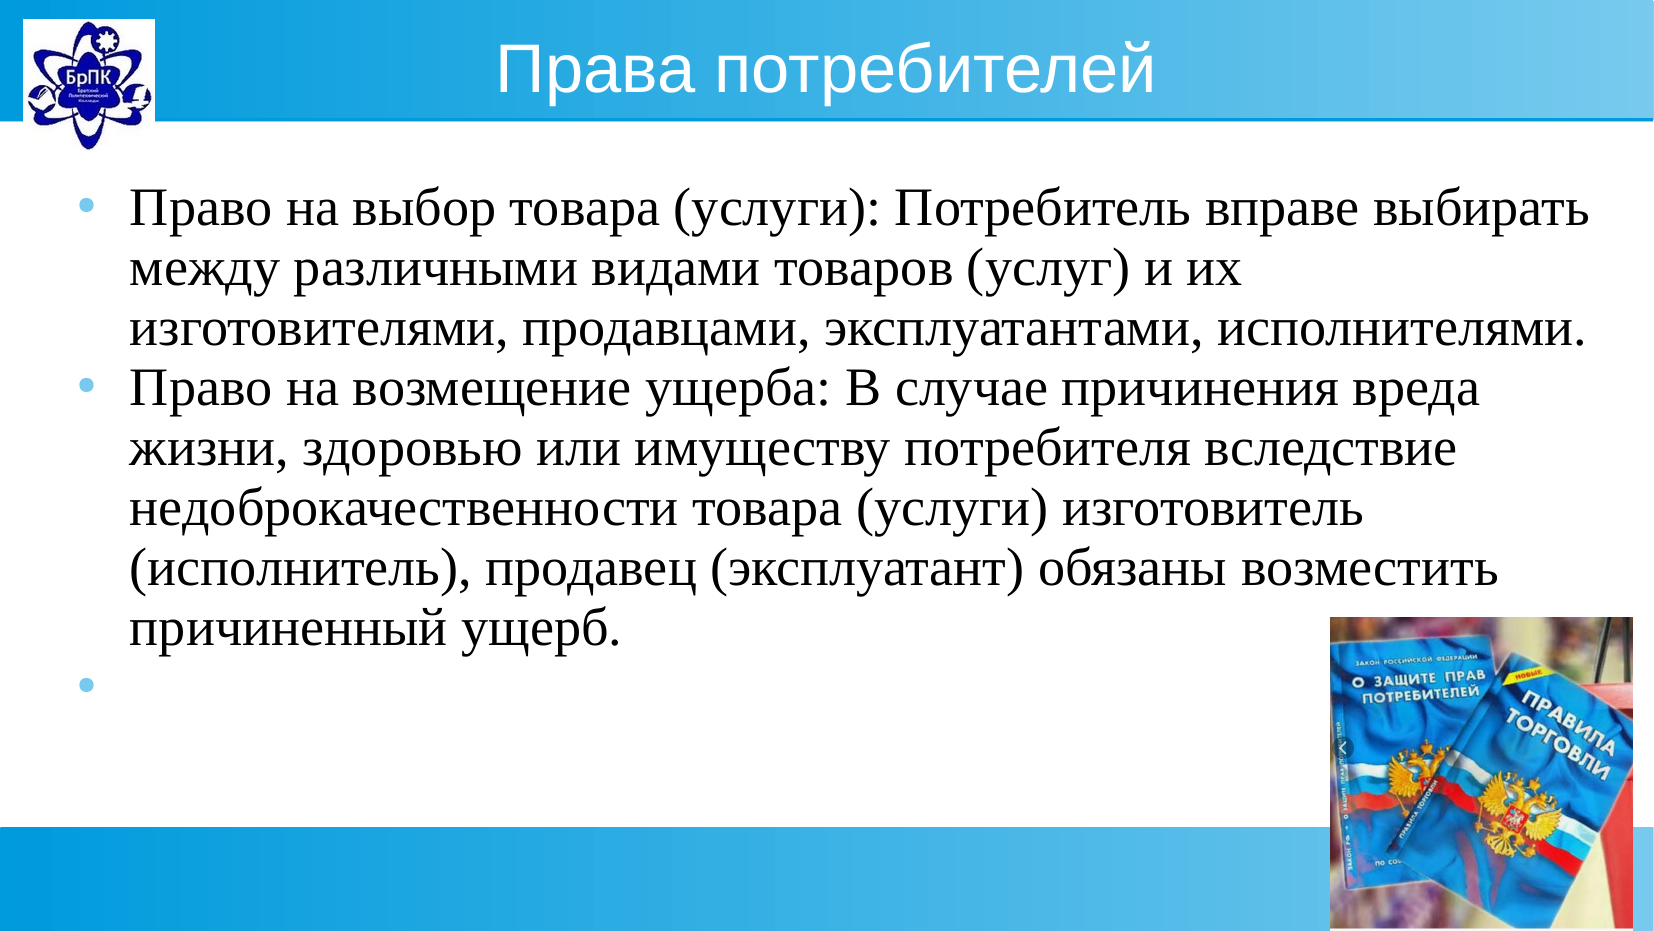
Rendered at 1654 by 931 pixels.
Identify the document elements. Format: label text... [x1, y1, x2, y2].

title Права потребителей [155, 29, 1595, 108]
picture [23, 20, 155, 151]
list Право на выбор товара (услуги): Потребитель вправе выбирать между различными видами товаров (услуг) и их изготовителями, продавцами, эксплуатантами, исполнителями. Право на возмещение ущерба: В случае причинения вреда жизни, здоровью или имуществу потребителя вследствие недоброкачественности товара (услуги) изготовитель (исполнитель), продавец (эксплуатант) обязаны возместить причиненный ущерб. [59, 177, 1595, 768]
picture [1330, 617, 1633, 931]
